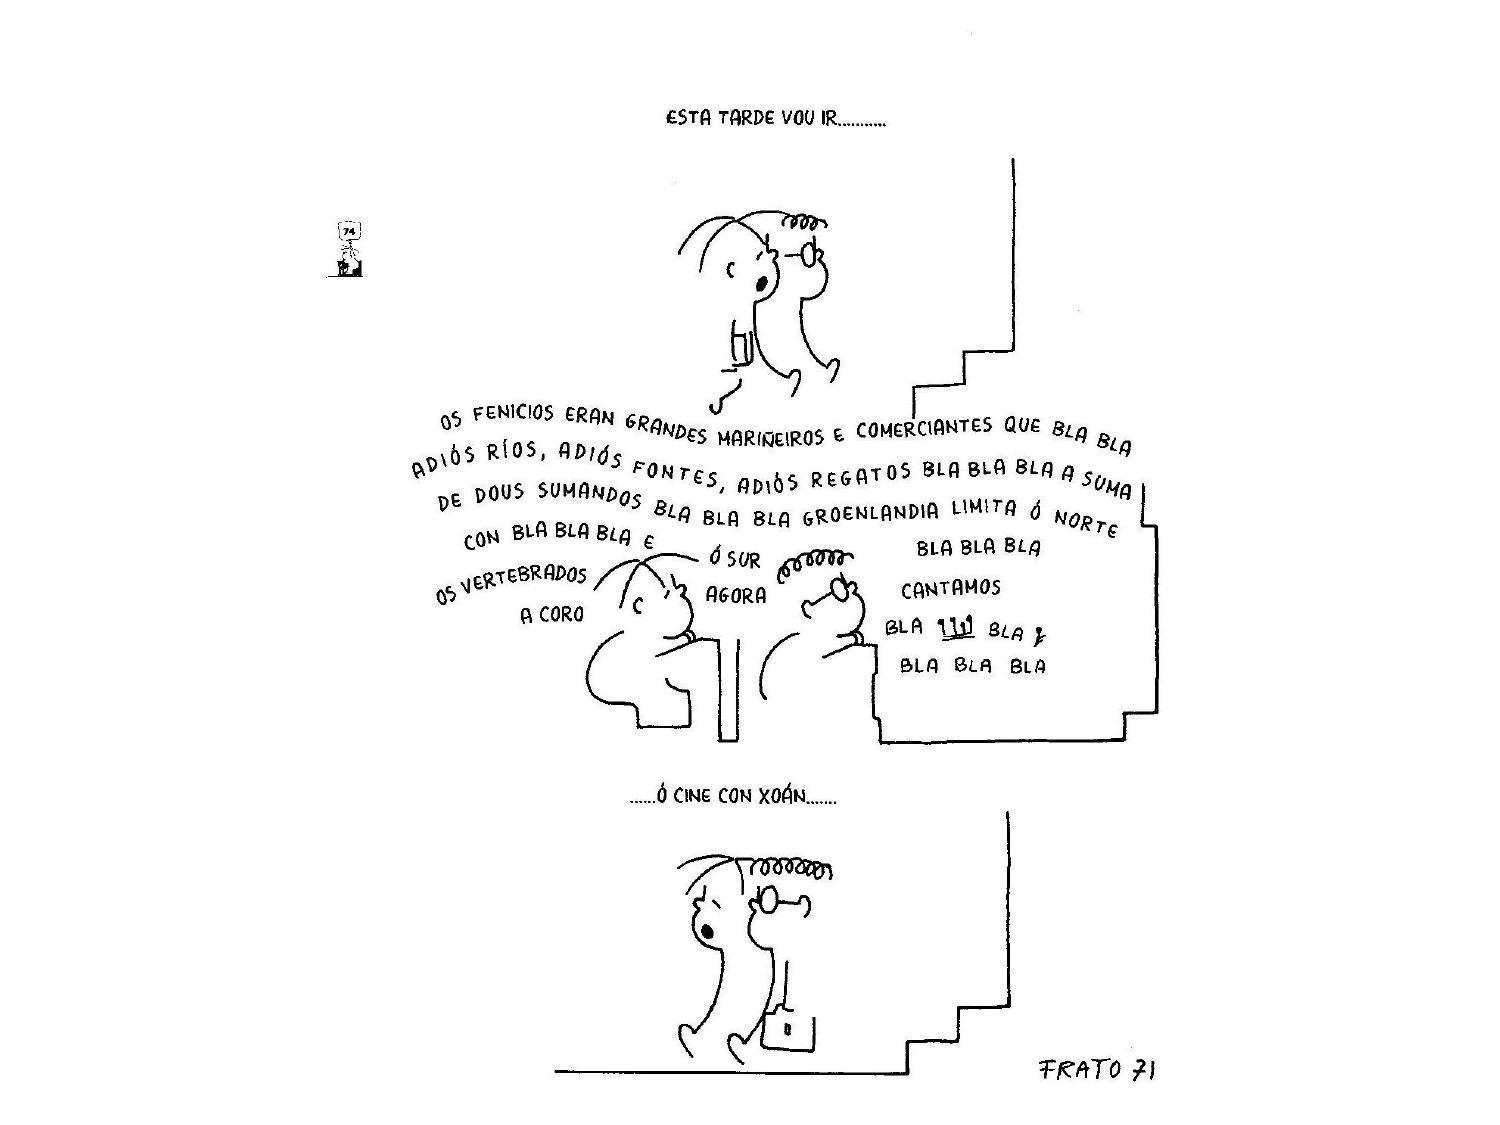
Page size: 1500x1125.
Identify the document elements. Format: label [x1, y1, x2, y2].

picture [324, 0, 1211, 1125]
